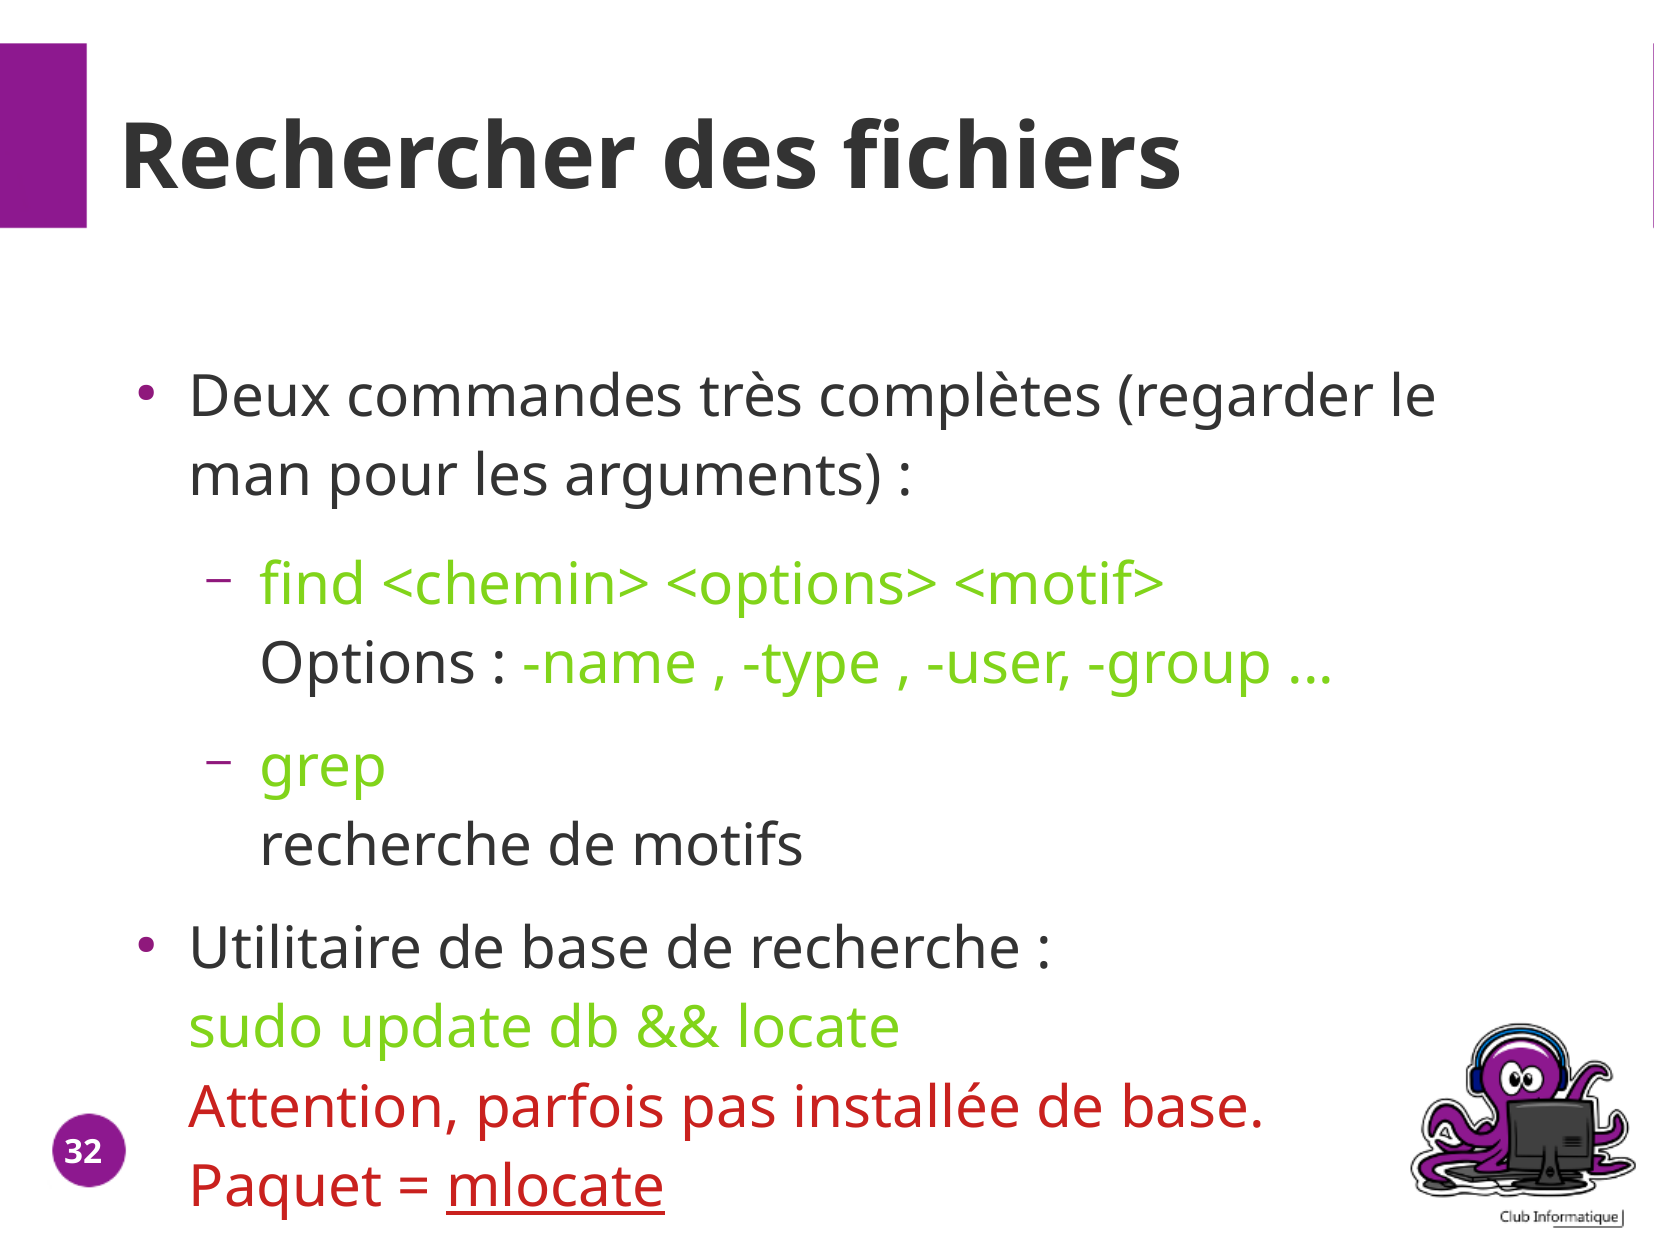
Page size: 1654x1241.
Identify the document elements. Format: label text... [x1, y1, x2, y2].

title Rechercher des fichiers [118, 49, 1571, 257]
list Deux commandes très complètes (regarder le man pour les arguments) : find <chemin> <options> <motif> Options : -name , -type , -user, -group ... grep recherche de motifs Utilitaire de base de recherche : sudo update db && locate Attention, parfois pas installée de base. Paquet = mlocate [118, 354, 1536, 1074]
picture [0, 0, 1654, 1241]
